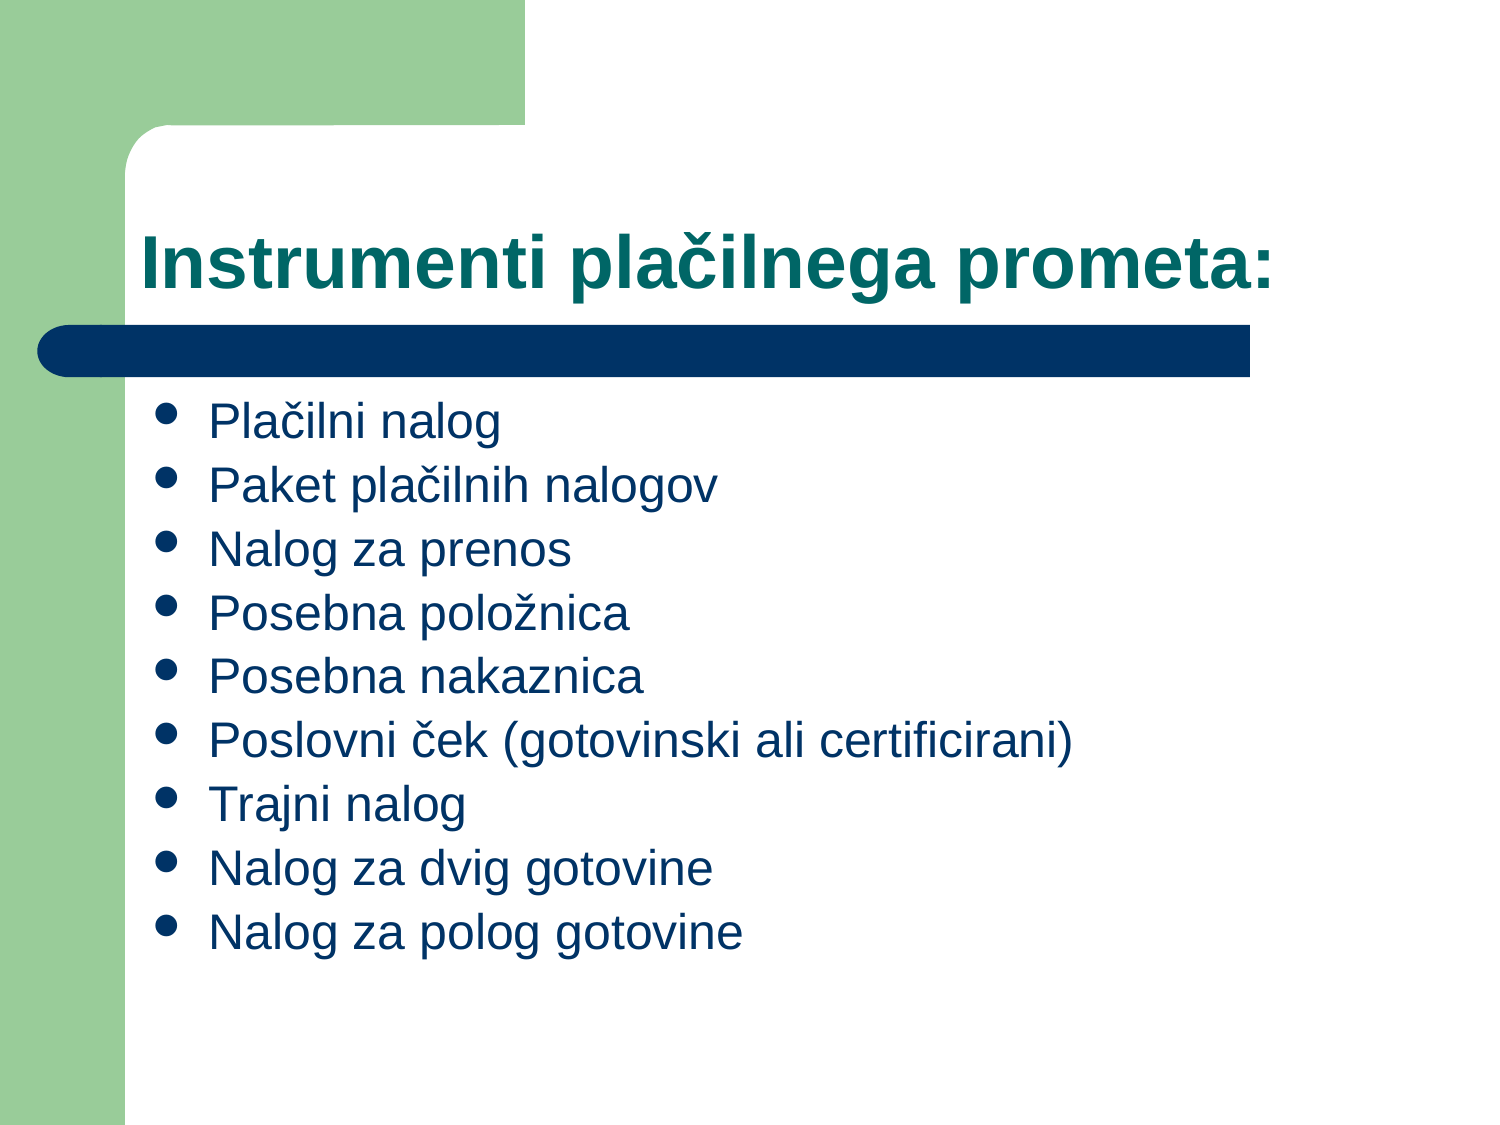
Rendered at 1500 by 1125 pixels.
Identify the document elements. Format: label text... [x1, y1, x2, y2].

title Instrumenti plačilnega prometa: [125, 125, 1425, 313]
list Plačilni nalog Paket plačilnih nalogov Nalog za prenos Posebna položnica Posebna nakaznica Poslovni ček (gotovinski ali certificirani) Trajni nalog Nalog za dvig gotovine Nalog za polog gotovine [137, 387, 1400, 999]
